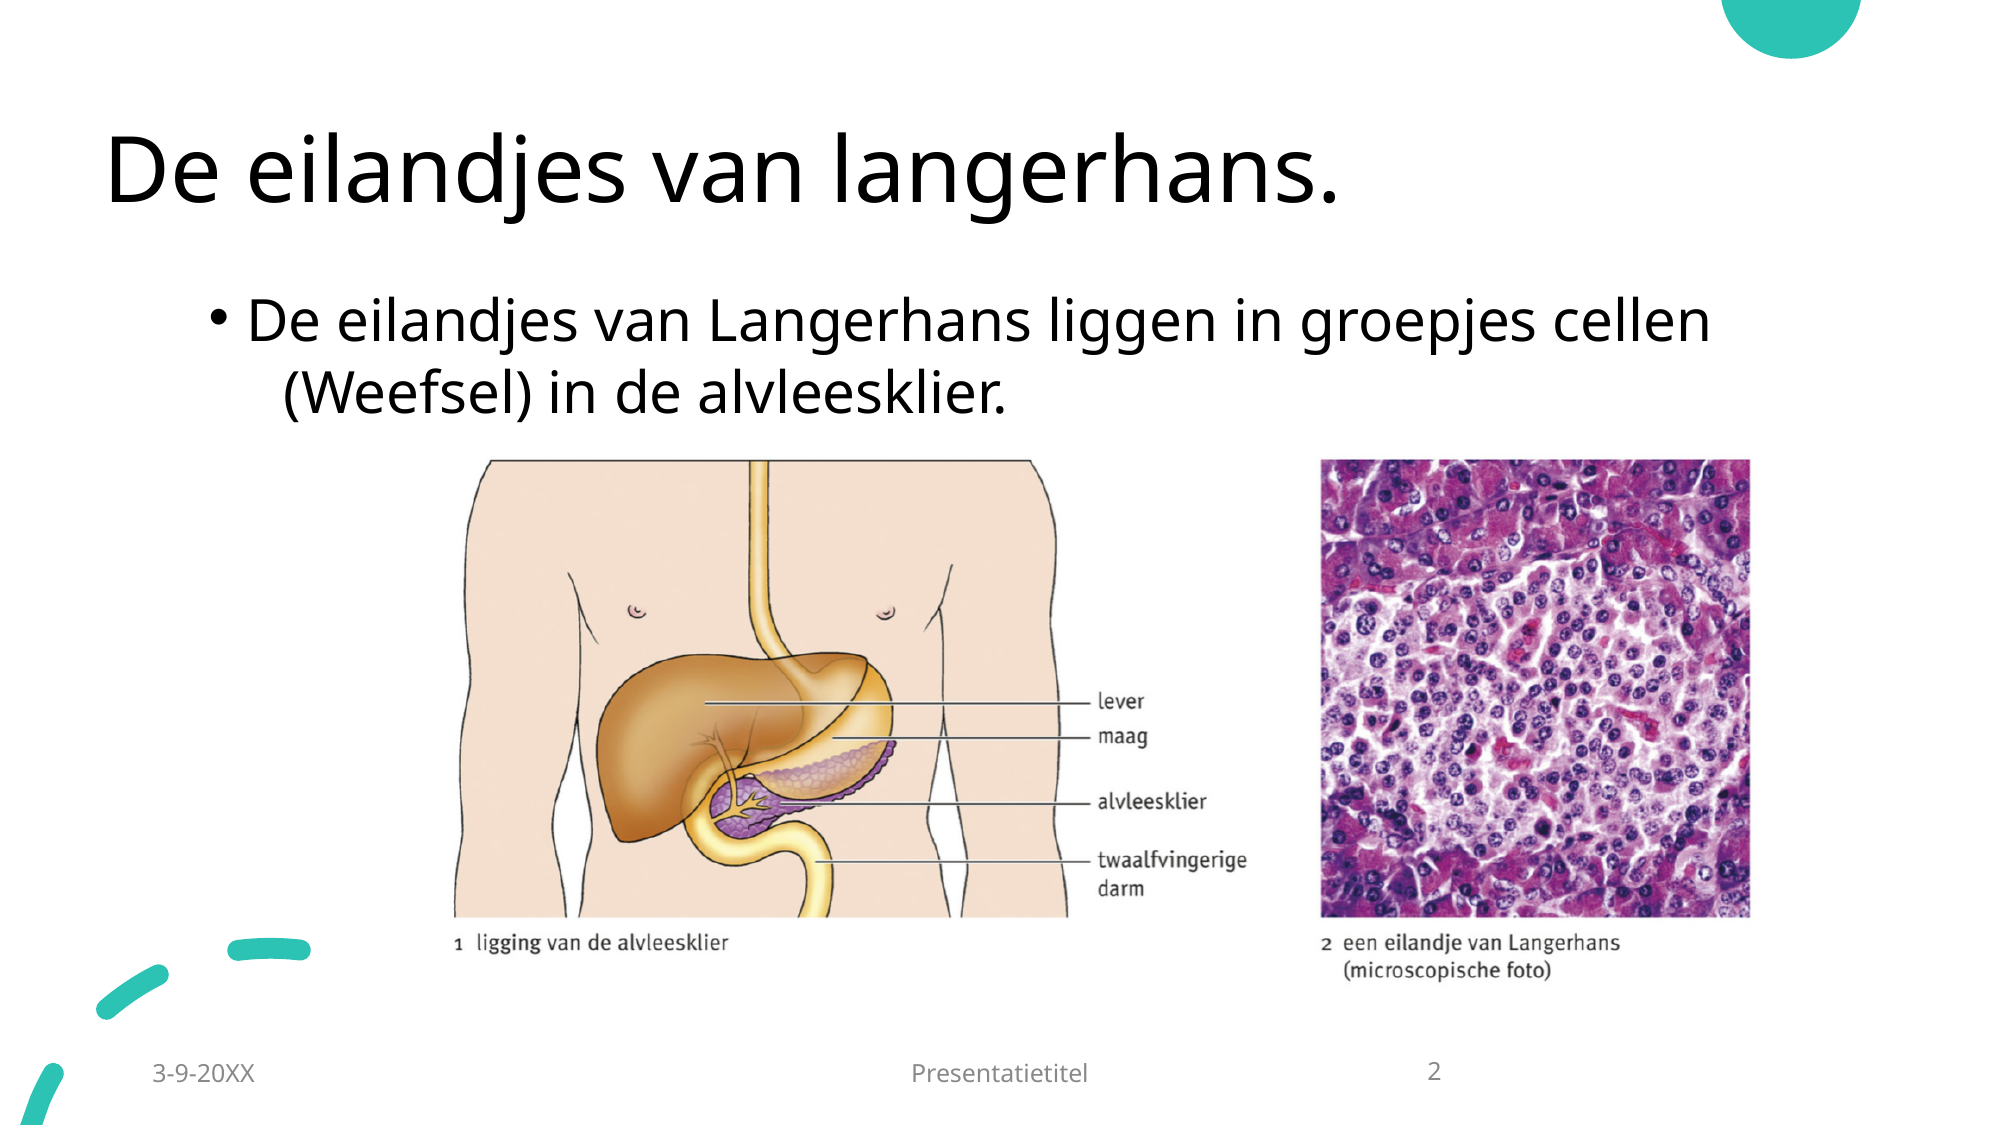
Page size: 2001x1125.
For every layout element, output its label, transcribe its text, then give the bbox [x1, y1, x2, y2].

list De eilandjes van Langerhans liggen in groepjes cellen (Weefsel) in de alvleesklier. [193, 277, 1807, 947]
text_box Presentatietitel [662, 1042, 1338, 1103]
picture [448, 453, 1771, 995]
text_box ‹nr.› [1412, 1042, 1863, 1103]
text_box 3-9-20XX [137, 1042, 588, 1103]
title De eilandjes van langerhans. [88, 59, 1814, 278]
